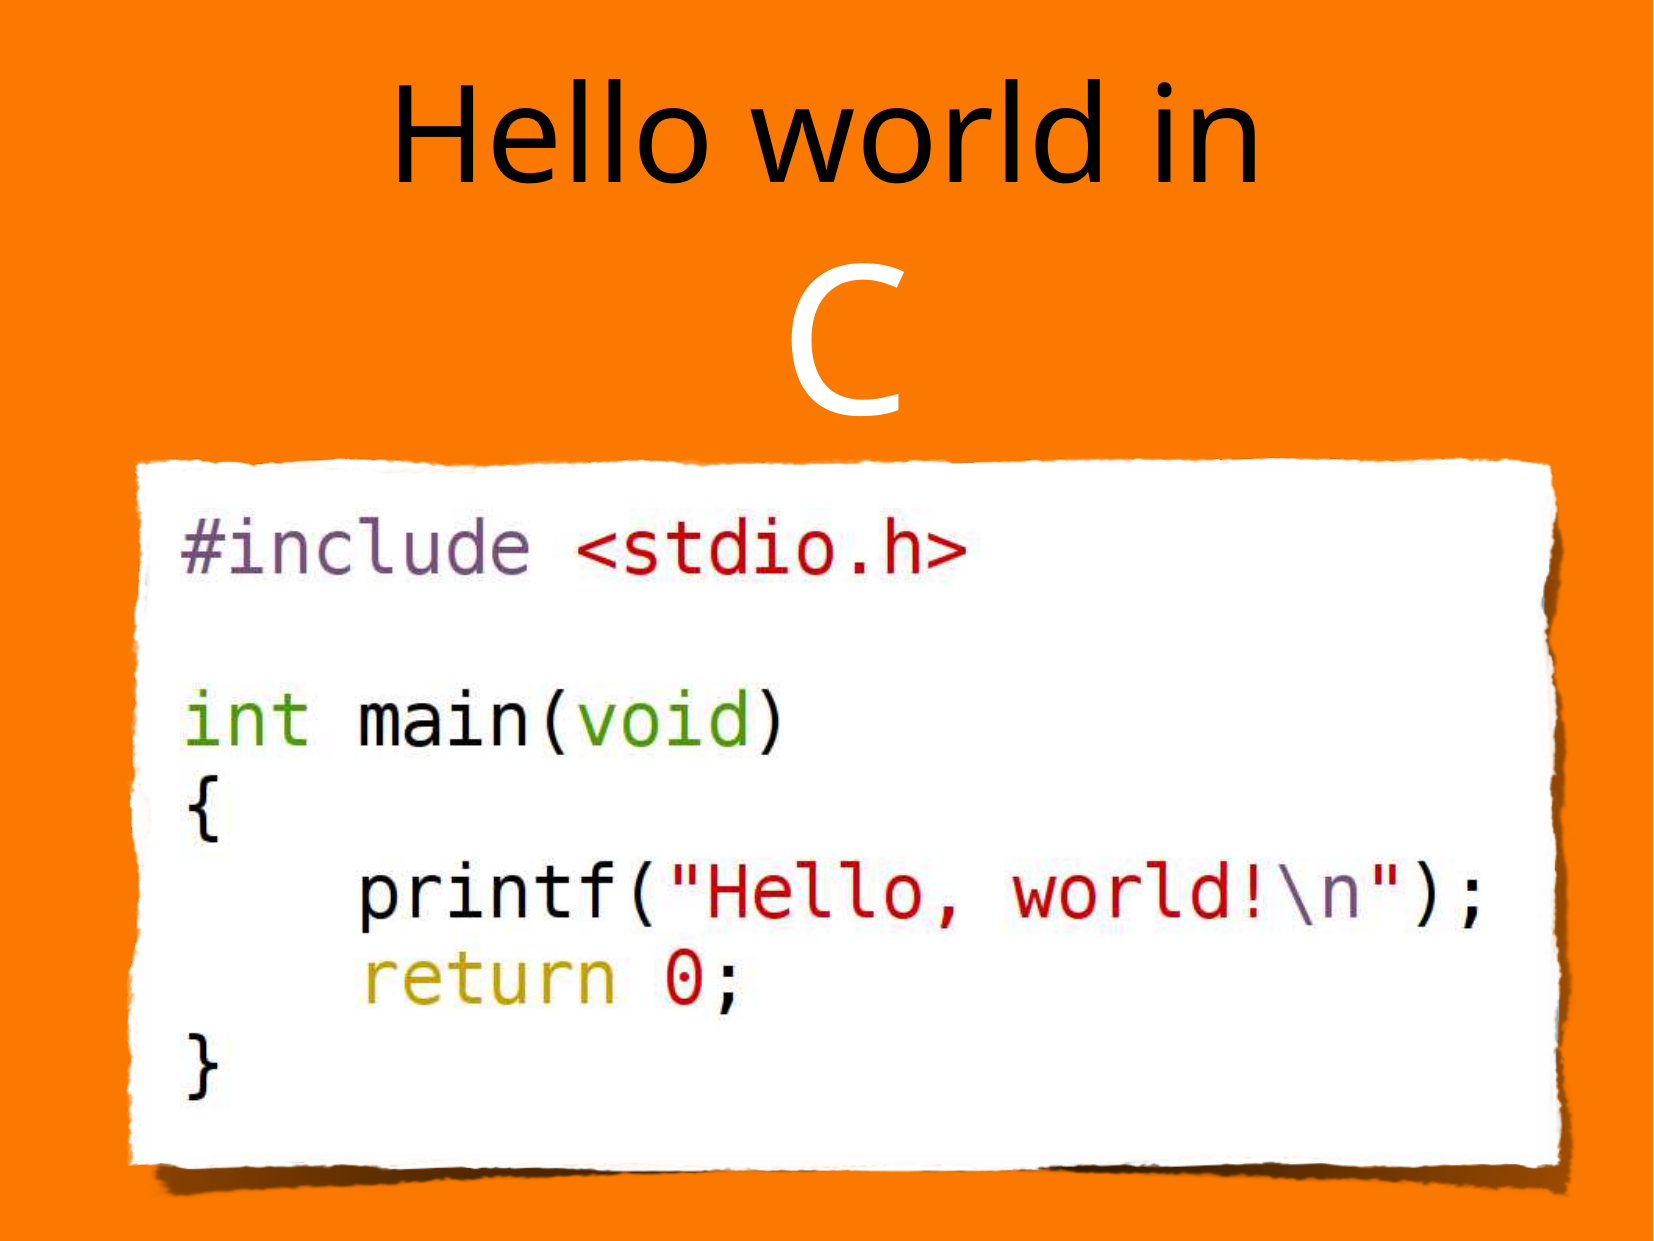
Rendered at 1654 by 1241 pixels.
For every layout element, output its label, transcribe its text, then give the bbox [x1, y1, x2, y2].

text_box C [765, 185, 931, 451]
picture [120, 449, 1576, 1201]
title Hello world in [0, 45, 1653, 215]
